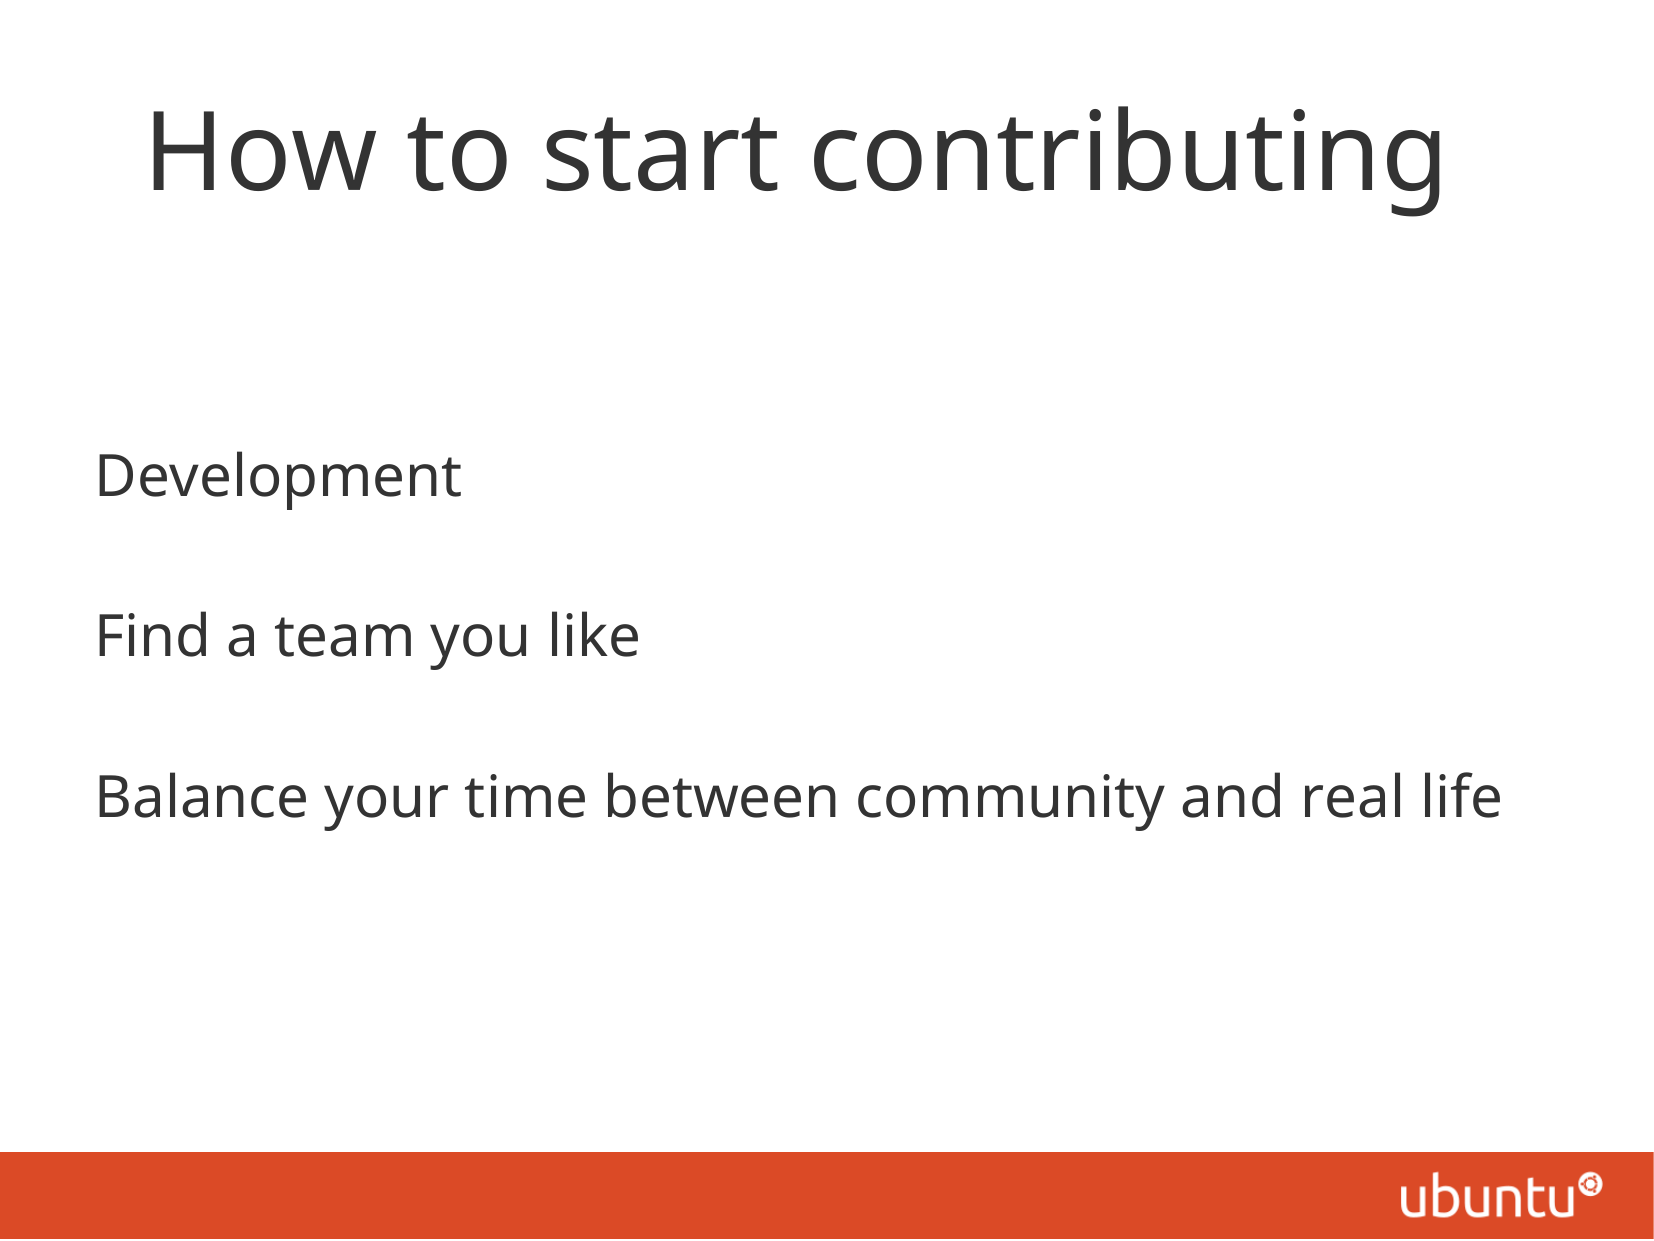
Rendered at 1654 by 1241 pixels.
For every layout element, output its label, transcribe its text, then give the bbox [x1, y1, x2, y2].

picture [0, 1152, 1654, 1239]
list Development Find a team you like Balance your time between community and real life [37, 268, 1549, 1088]
title How to start contributing [18, 47, 1576, 263]
